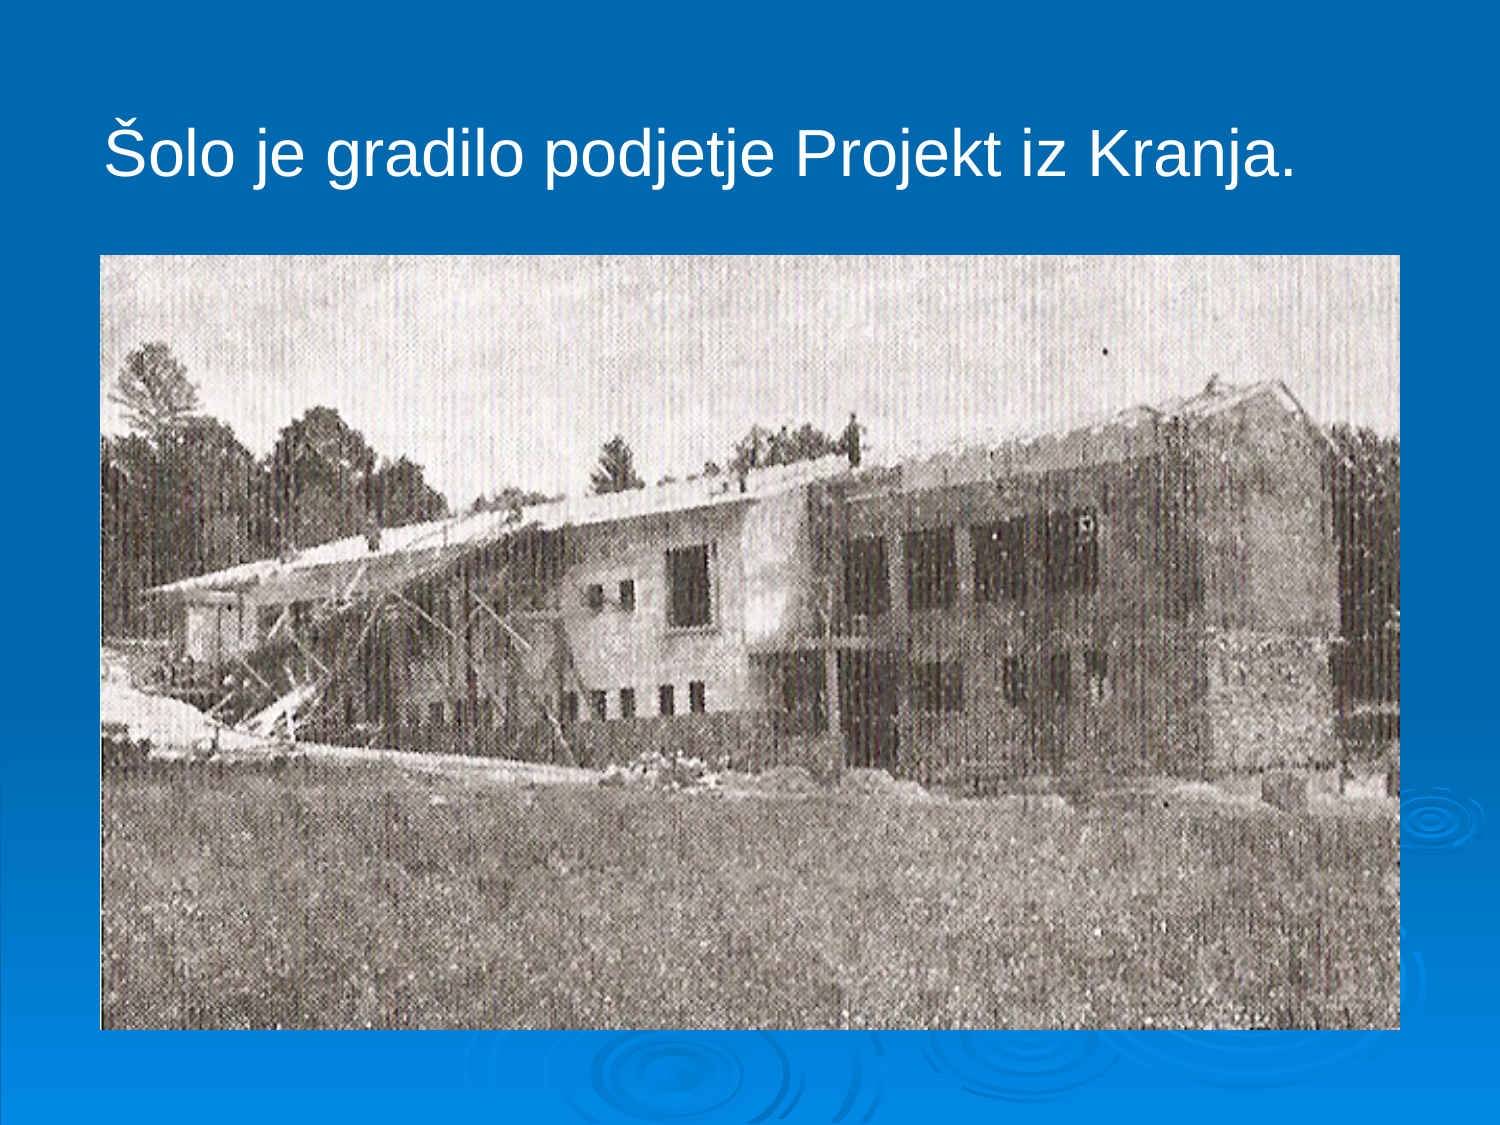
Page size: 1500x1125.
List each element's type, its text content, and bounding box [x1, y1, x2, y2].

picture [100, 255, 1400, 1030]
list Šolo je gradilo podjetje Projekt iz Kranja. [88, 101, 1439, 845]
